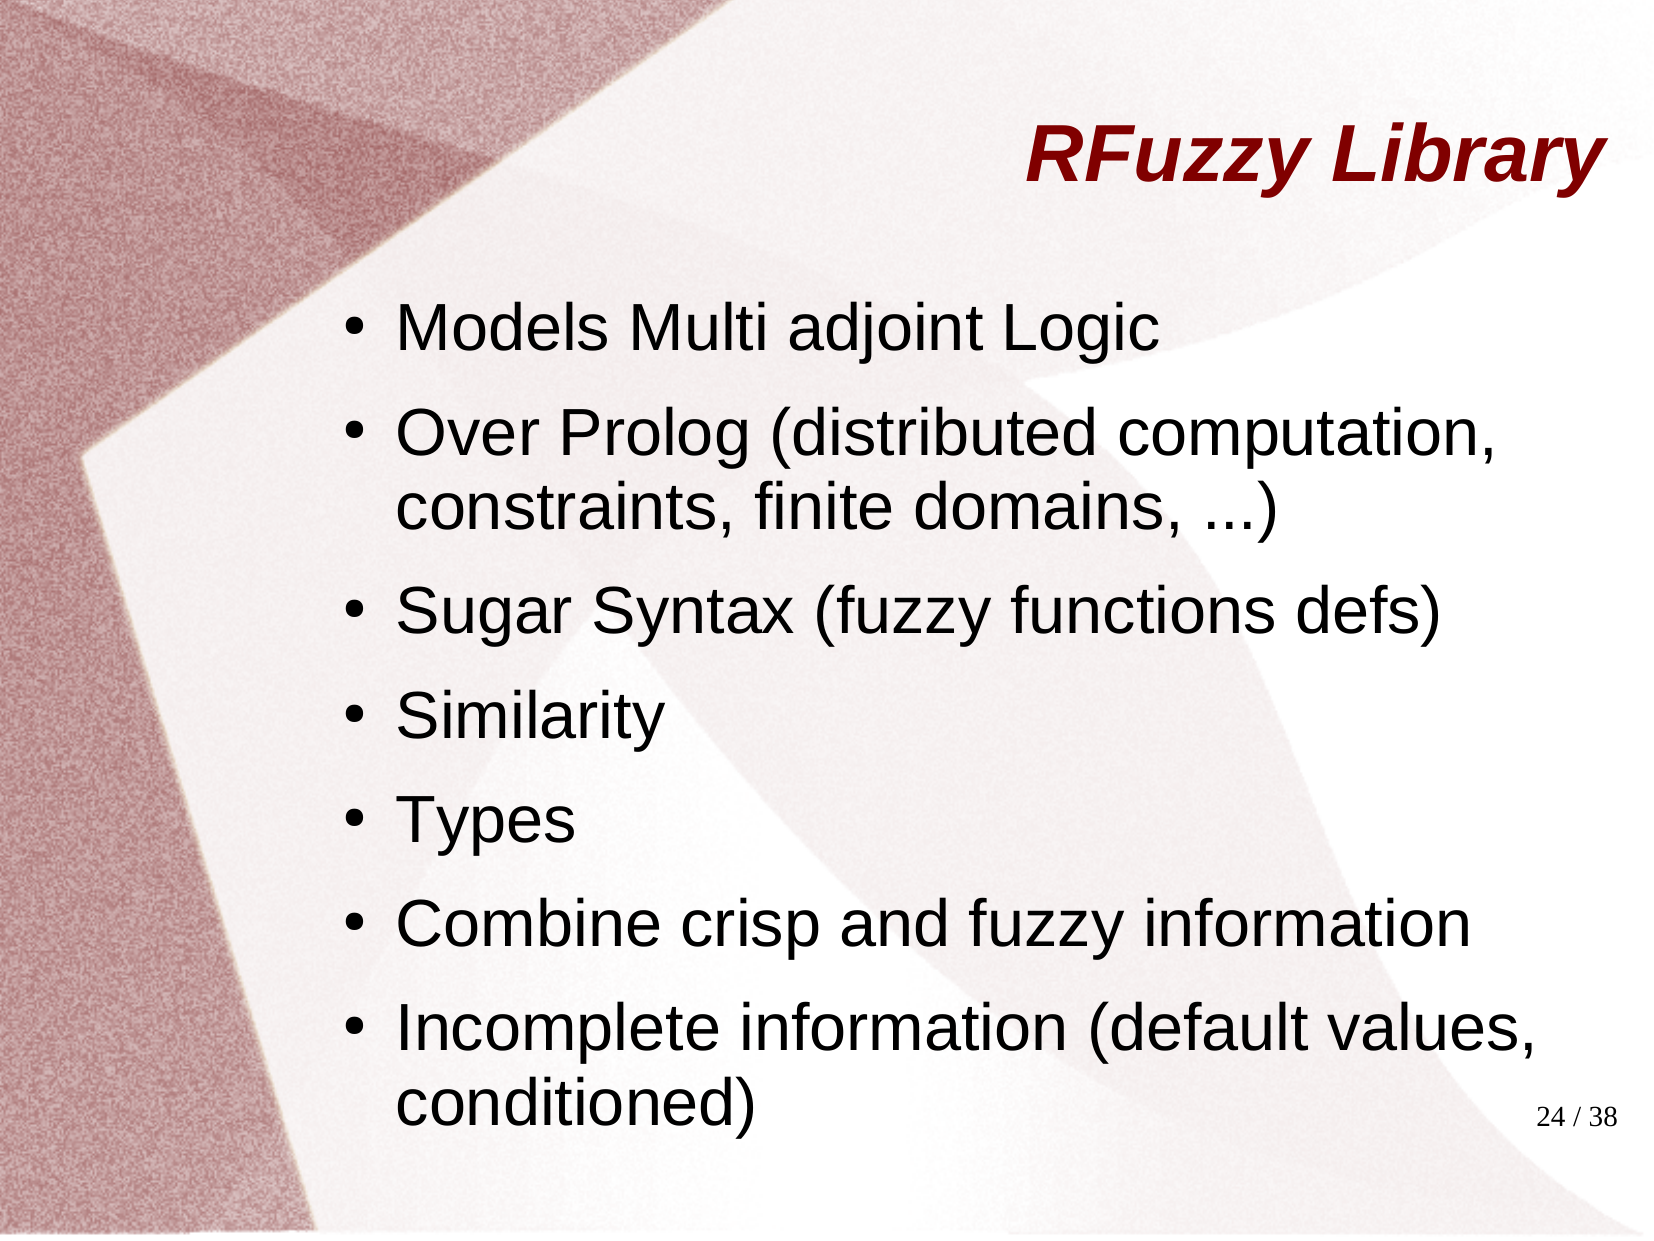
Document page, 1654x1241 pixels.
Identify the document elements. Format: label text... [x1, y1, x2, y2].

title RFuzzy Library [596, 49, 1607, 257]
picture [0, 0, 1654, 1241]
list Models Multi adjoint Logic Over Prolog (distributed computation, constraints, finite domains, ...) Sugar Syntax (fuzzy functions defs) Similarity Types Combine crisp and fuzzy information Incomplete information (default values, conditioned) [324, 290, 1601, 1140]
